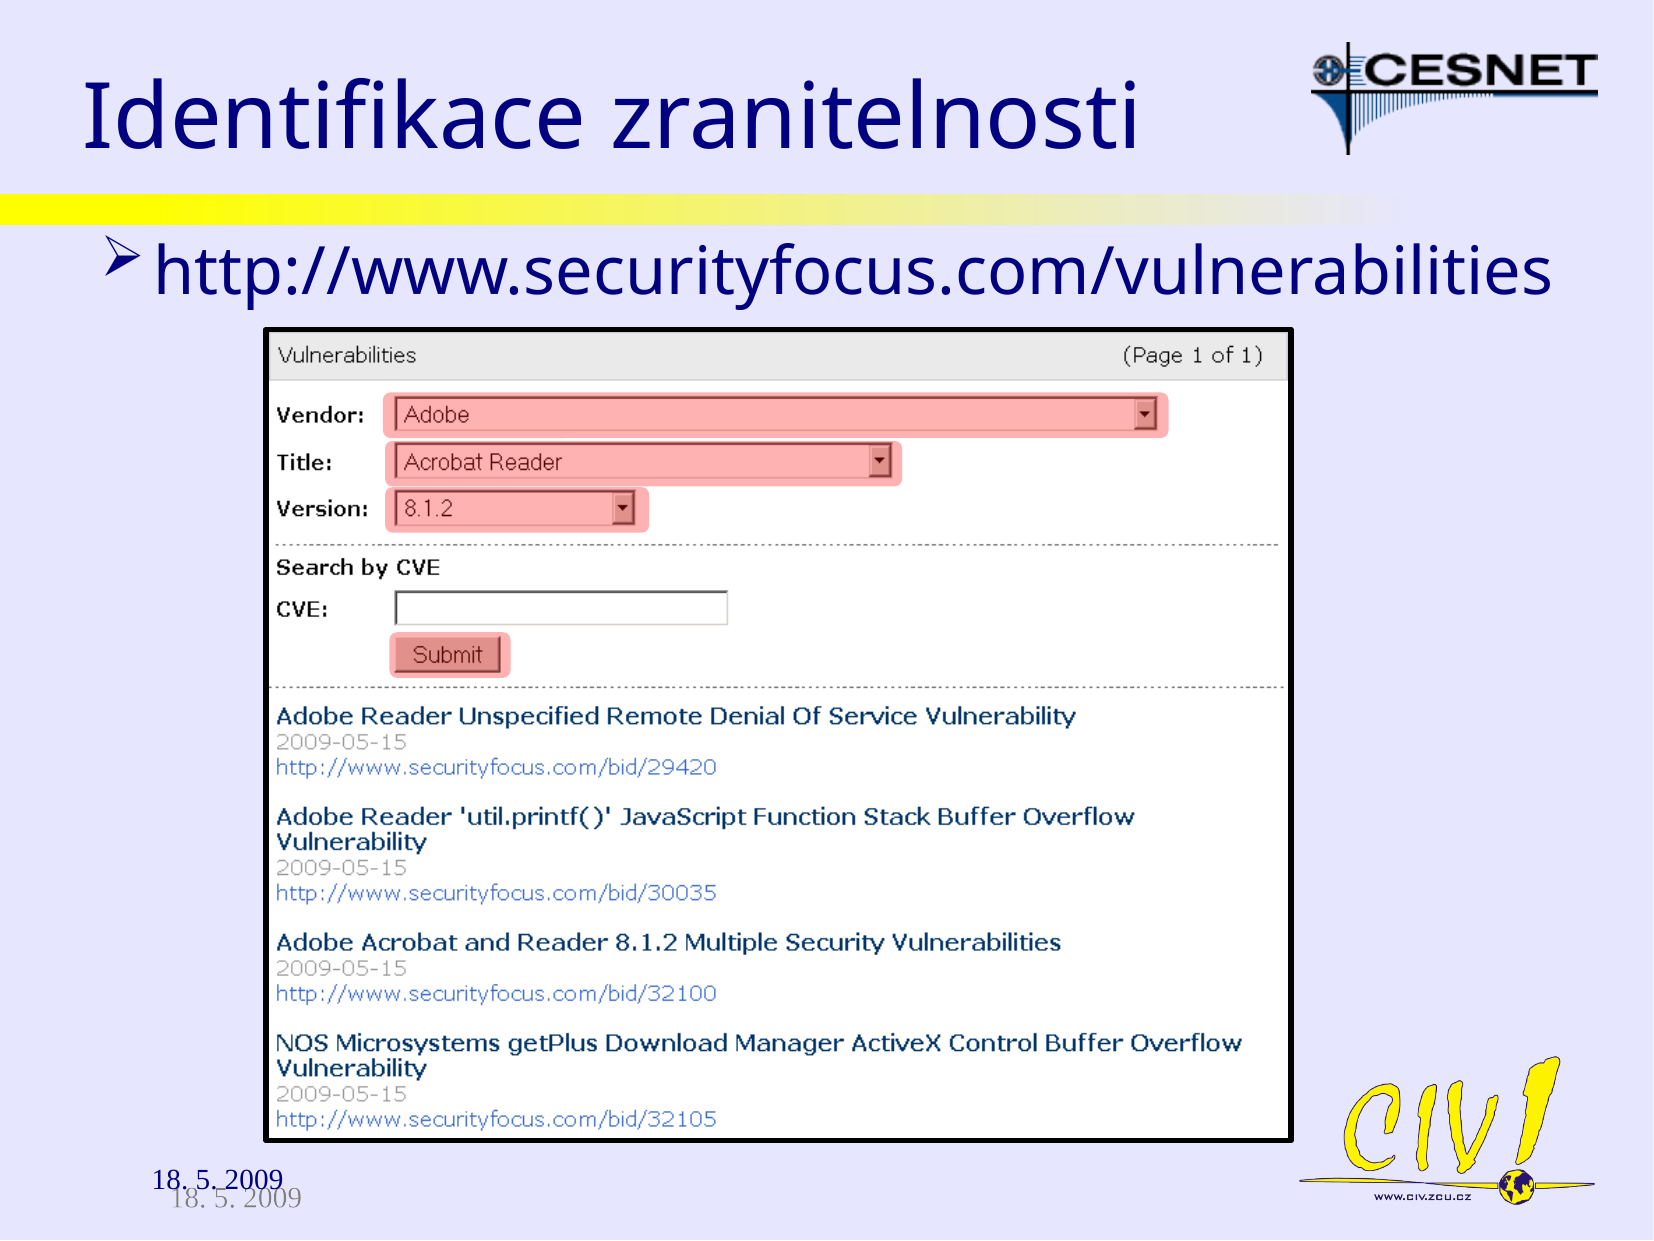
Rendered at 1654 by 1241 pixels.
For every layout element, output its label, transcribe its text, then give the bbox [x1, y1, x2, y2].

text_box [385, 440, 903, 533]
text_box [389, 632, 511, 678]
text_box [382, 392, 1169, 439]
title Identifikace zranitelnosti [82, 49, 1571, 178]
list http://www.securityfocus.com/vulnerabilities [82, 236, 1571, 1140]
picture [1299, 1056, 1595, 1205]
picture [1311, 42, 1598, 155]
picture [269, 332, 1288, 1138]
